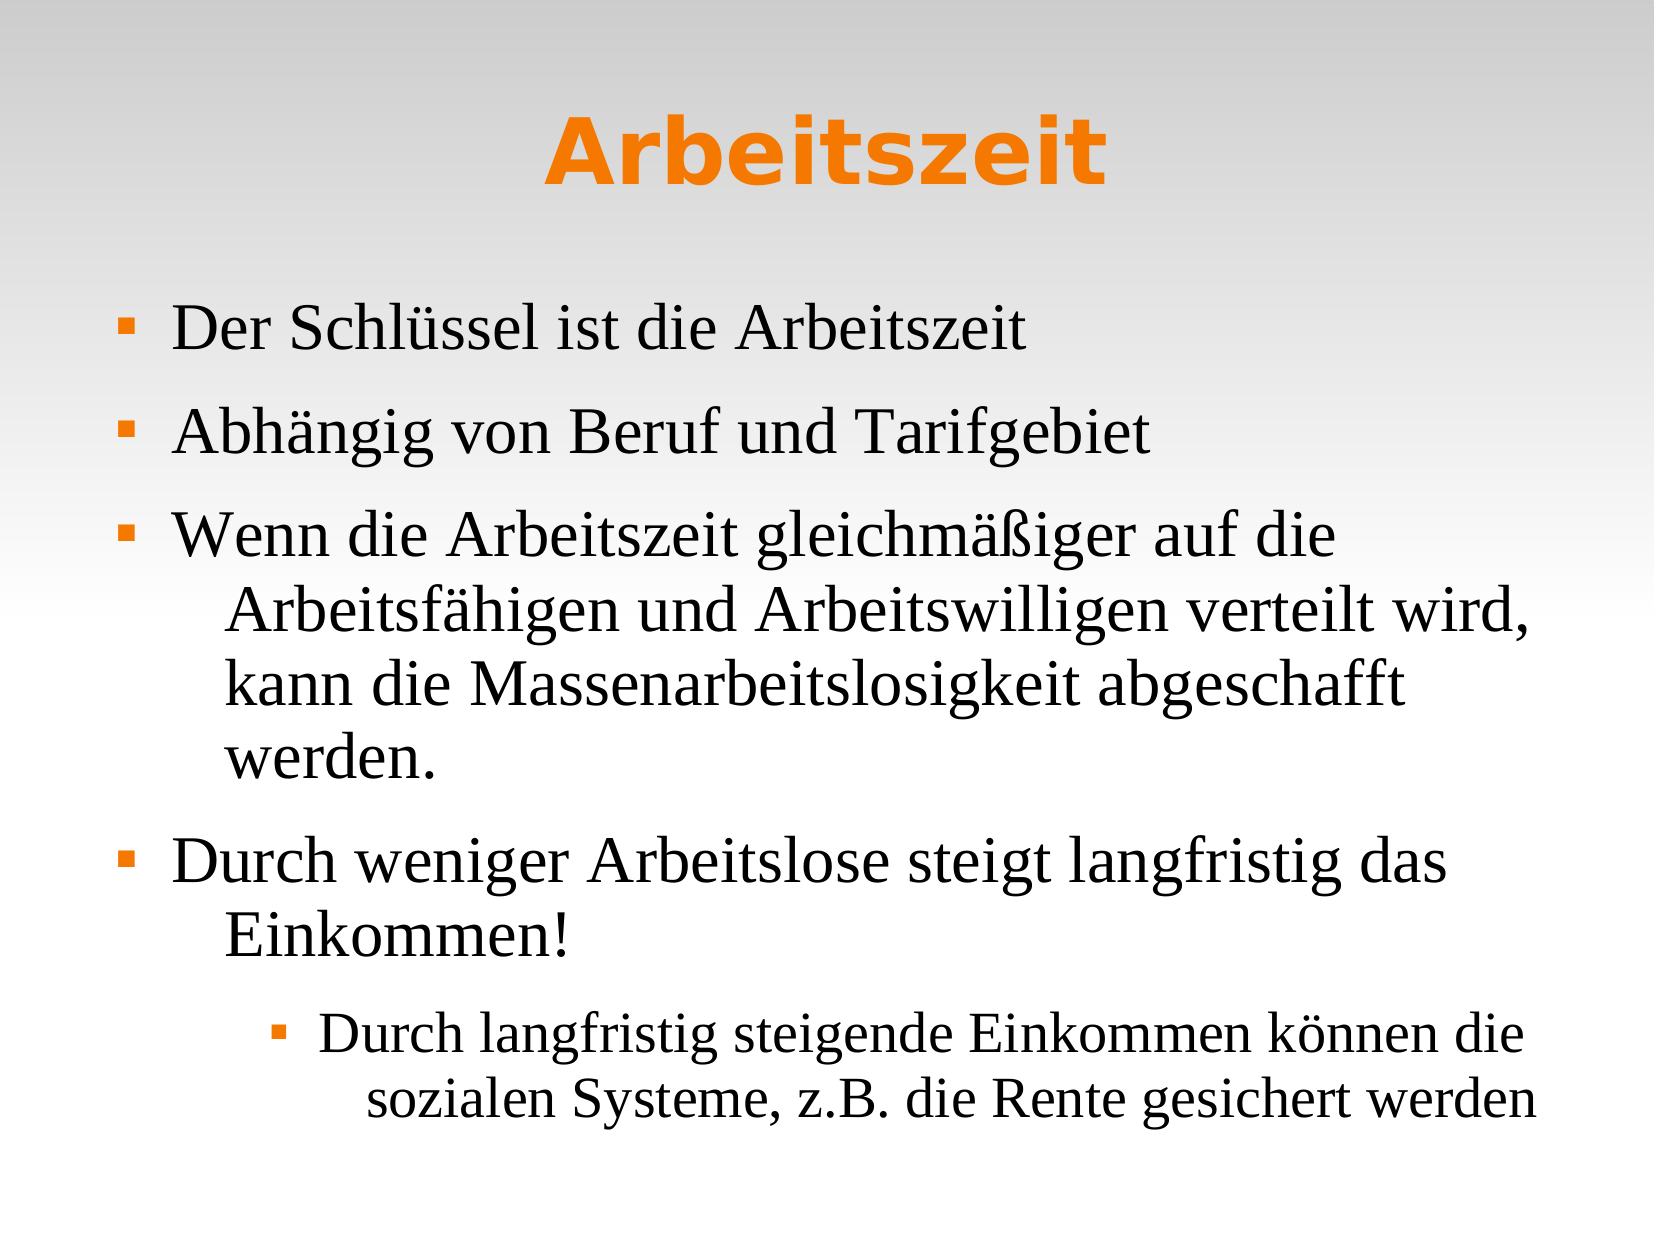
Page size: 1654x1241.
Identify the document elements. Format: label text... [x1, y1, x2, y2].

list Der Schlüssel ist die Arbeitszeit Abhängig von Beruf und Tarifgebiet Wenn die Arbeitszeit gleichmäßiger auf die Arbeitsfähigen und Arbeitswilligen verteilt wird, kann die Massenarbeitslosigkeit abgeschafft werden. Durch weniger Arbeitslose steigt langfristig das Einkommen! Durch langfristig steigende Einkommen können die sozialen Systeme, z.B. die Rente gesichert werden [82, 290, 1571, 1196]
title Arbeitszeit [82, 56, 1571, 250]
